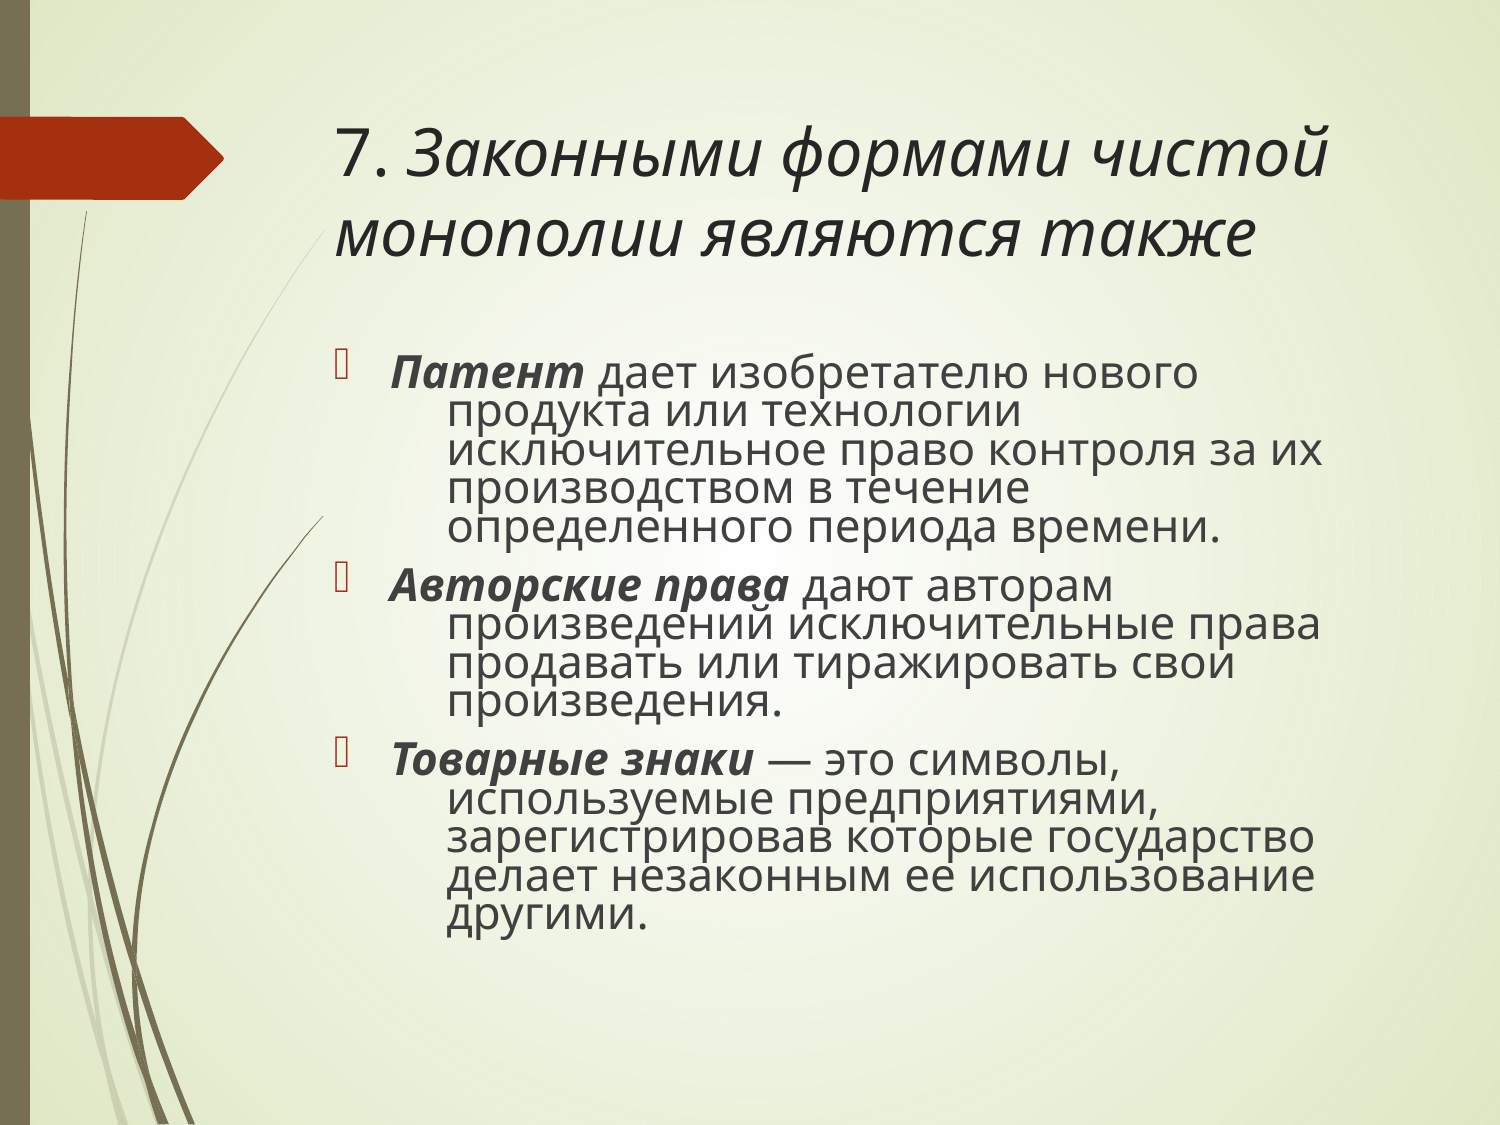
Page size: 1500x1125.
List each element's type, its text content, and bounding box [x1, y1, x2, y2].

title 7. Законными формами чистой монополии являются также [319, 102, 1400, 313]
list Патент дает изобретателю нового продукта или технологии исключительное право контроля за их производством в течение определенного периода времени. Авторские права дают авторам произведений исключительные права продавать или тиражировать свои произведения. Товарные знаки — это символы, используемые предприятиями, зарегистрировав которые государство делает незаконным ее использование другими. [318, 350, 1401, 970]
